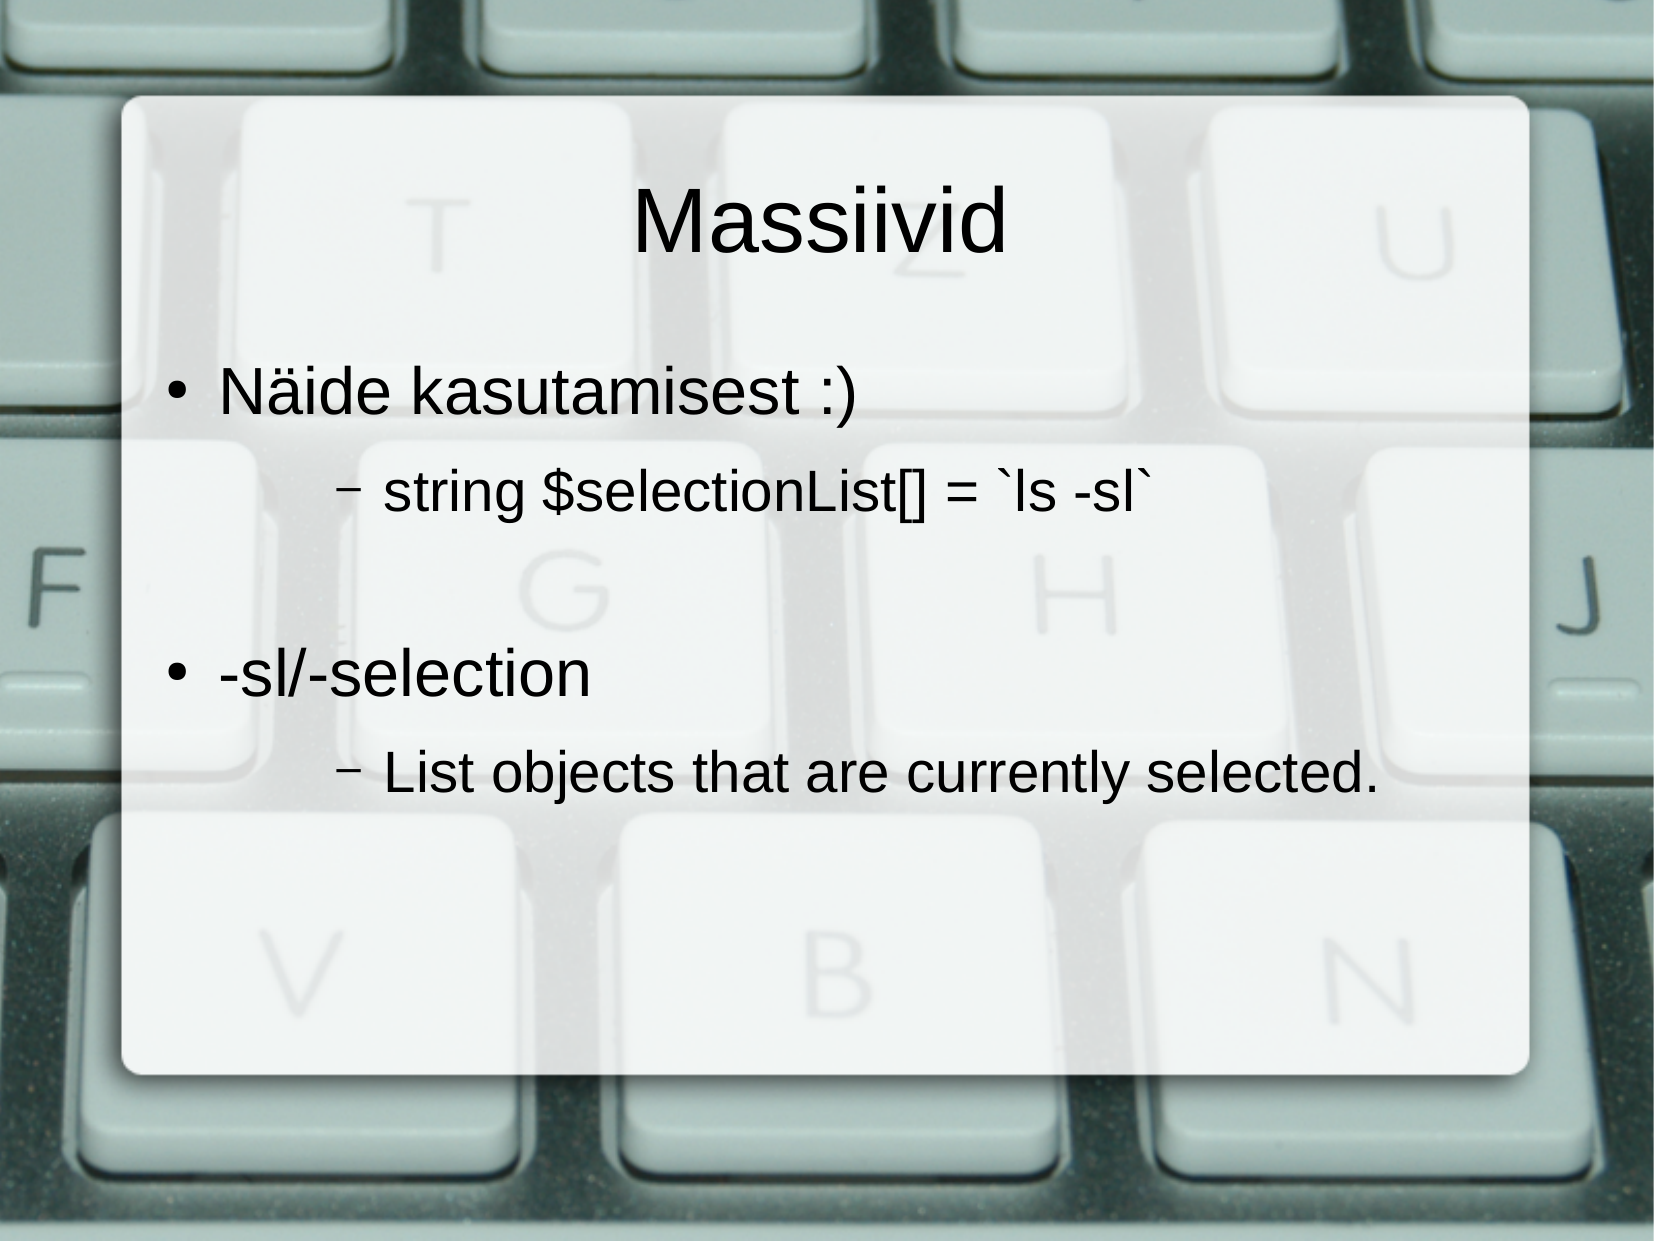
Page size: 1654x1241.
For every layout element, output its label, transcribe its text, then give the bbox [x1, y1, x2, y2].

list Näide kasutamisest :) string $selectionList[] = `ls -sl` -sl/-selection List objects that are currently selected. [147, 354, 1506, 1049]
picture [0, 0, 1654, 1241]
title Massiivid [135, 125, 1506, 318]
